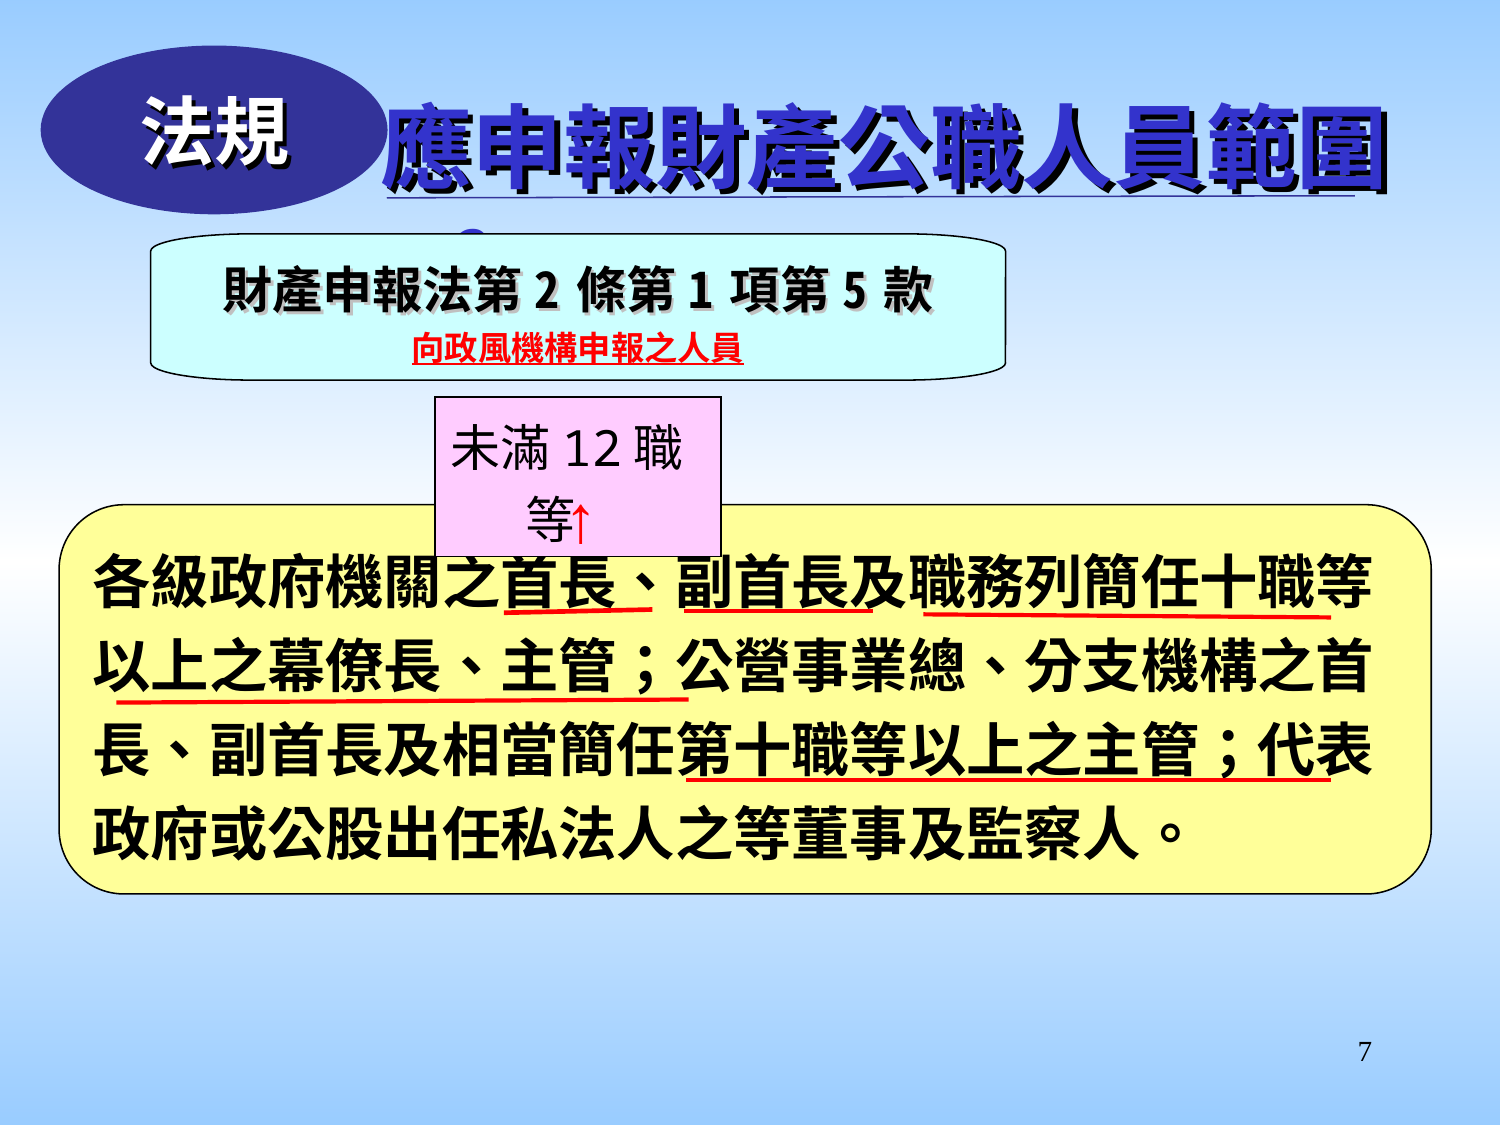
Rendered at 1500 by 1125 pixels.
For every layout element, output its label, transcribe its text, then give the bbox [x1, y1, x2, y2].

text_box 各級政府機關之首長、副首長及職務列簡任十職等以上之幕僚長、主管；公營事業總、分支機構之首長、副首長及相當簡任第十職等以上之主管；代表政府或公股出任私法人之等董事及監察人。 [59, 504, 1432, 894]
table_cell [0, 13, 1500, 17]
text_box <編號> [1074, 1024, 1388, 1100]
text_box 應申報財產公職人員範圍2 [365, 59, 1436, 292]
text_box 財產申報法第2條第1項第5款 向政風機構申報之人員 [150, 233, 1006, 381]
text_box 未滿12職等 [435, 397, 722, 557]
text_box 法規 [40, 45, 365, 215]
table_header ↑ [549, 468, 608, 563]
